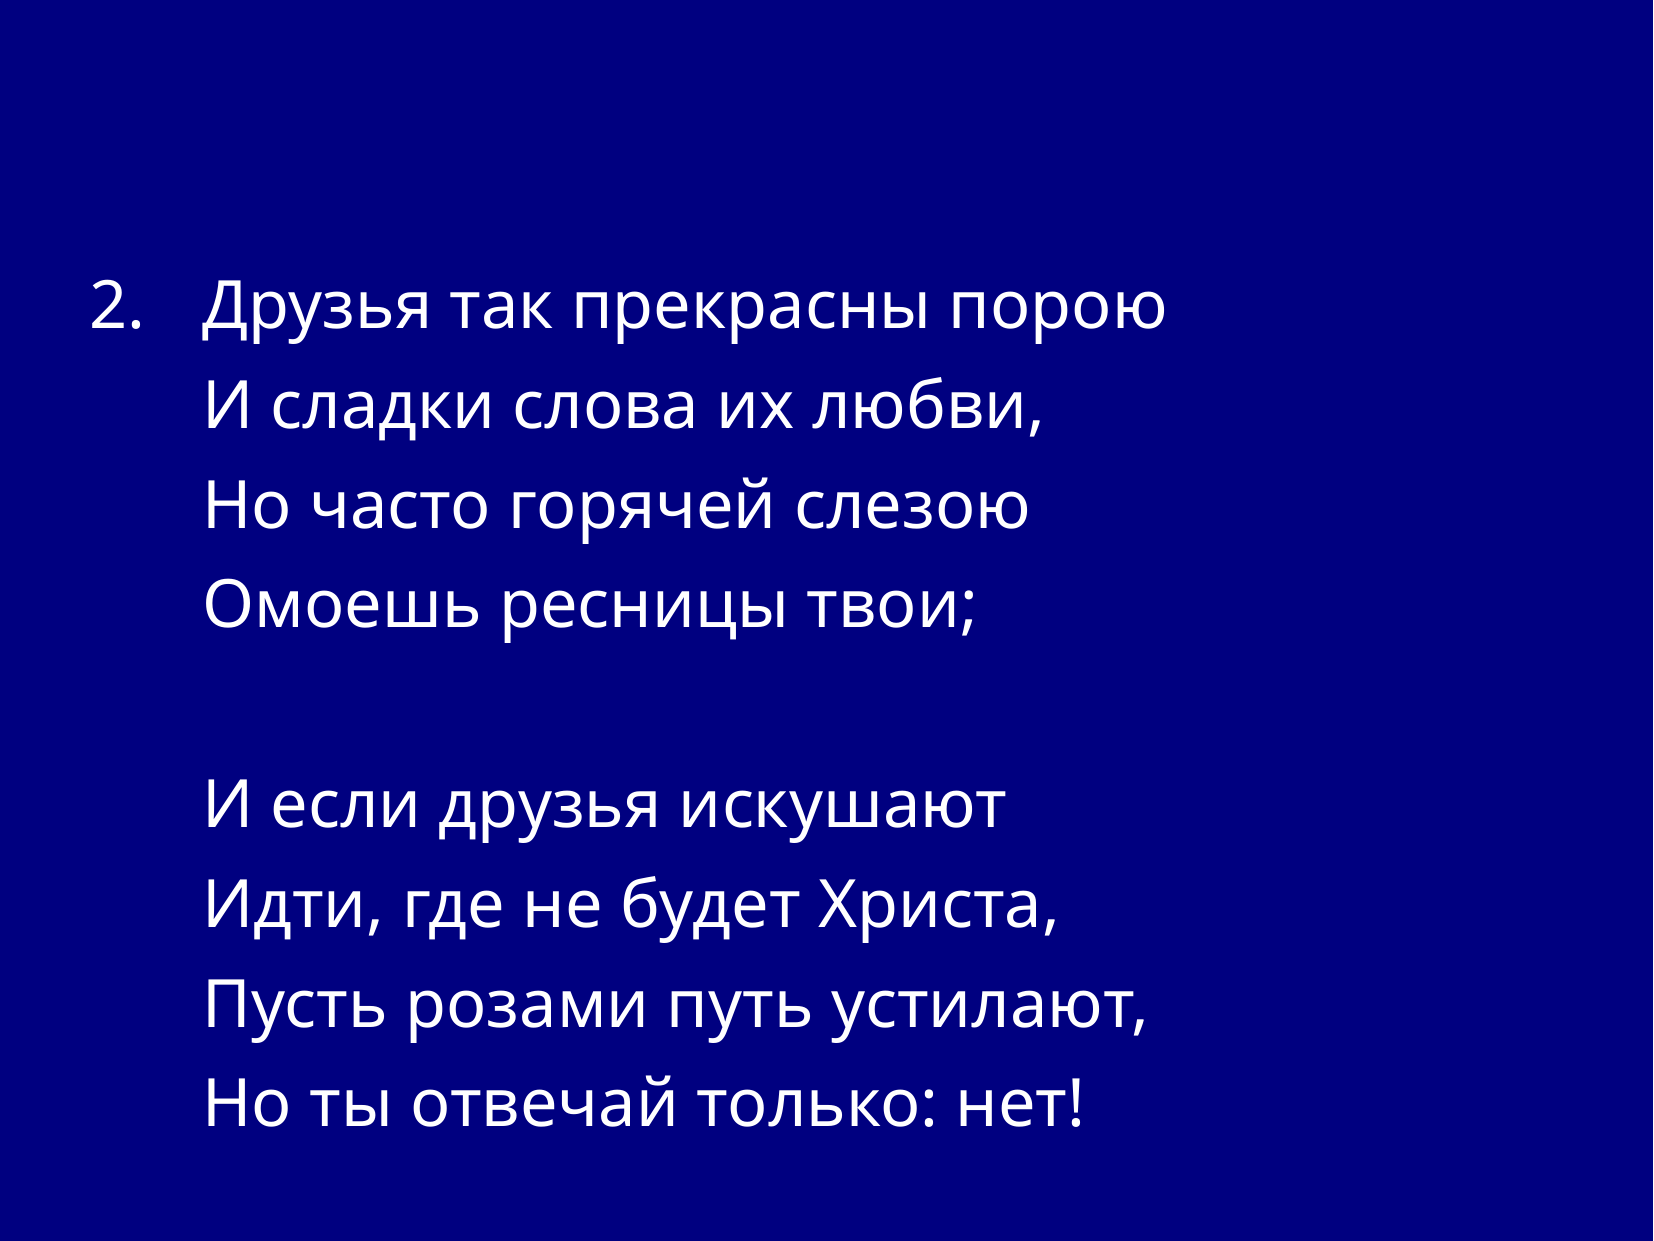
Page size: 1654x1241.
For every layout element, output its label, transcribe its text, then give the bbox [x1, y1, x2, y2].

text_box 2. Друзья так прекрасны порою И сладки слова их любви, Но часто горячей слезою Омоешь ресницы твои; И если друзья искушают Идти, где не будет Христа, Пусть розами путь устилают, Но ты отвечай только: нет! [75, 150, 1576, 1163]
